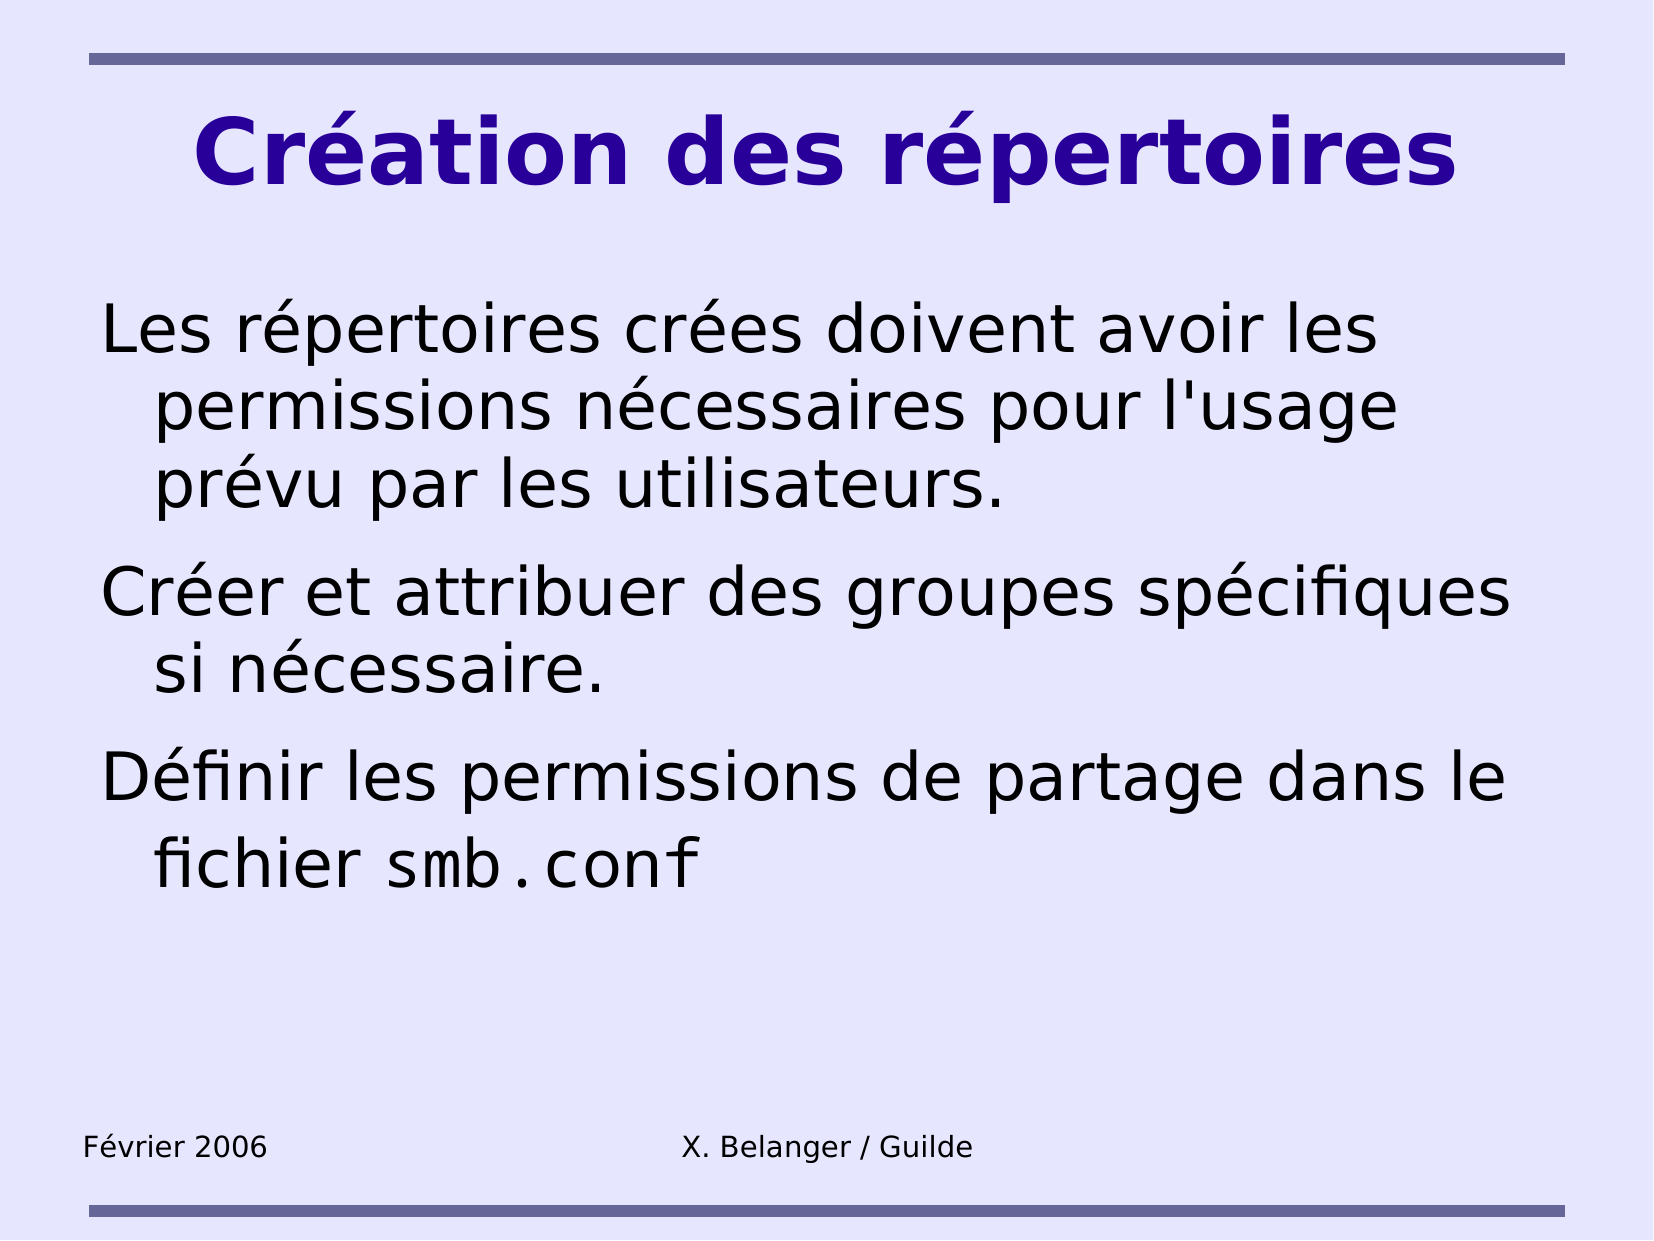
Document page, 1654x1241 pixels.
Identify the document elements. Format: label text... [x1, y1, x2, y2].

title Création des répertoires [82, 49, 1571, 257]
list Les répertoires crées doivent avoir les permissions nécessaires pour l'usage prévu par les utilisateurs. Créer et attribuer des groupes spécifiques si nécessaire. Définir les permissions de partage dans le fichier smb.conf [82, 290, 1571, 1109]
